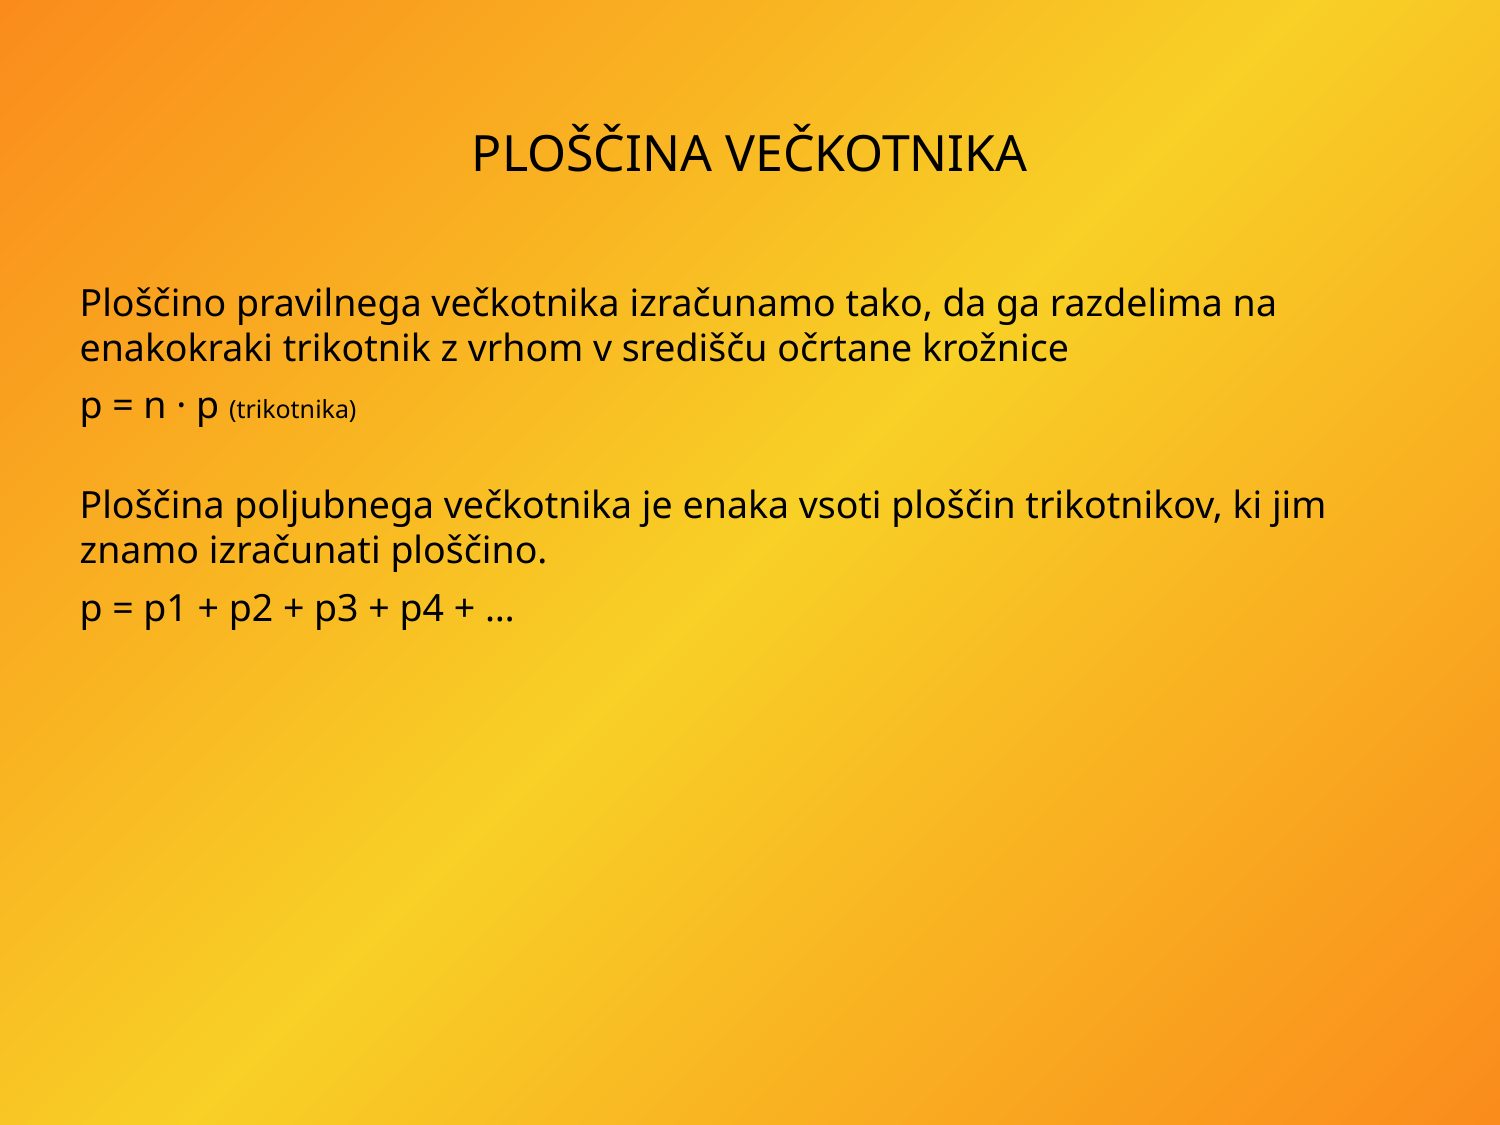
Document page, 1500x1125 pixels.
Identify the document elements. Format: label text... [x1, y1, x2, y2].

text_box PLOŠČINA VEČKOTNIKA Ploščino pravilnega večkotnika izračunamo tako, da ga razdelima na enakokraki trikotnik z vrhom v središču očrtane krožnice p = n · p (trikotnika) Ploščina poljubnega večkotnika je enaka vsoti ploščin trikotnikov, ki jim znamo izračunati ploščino. p = p1 + p2 + p3 + p4 + … [64, 113, 1436, 736]
